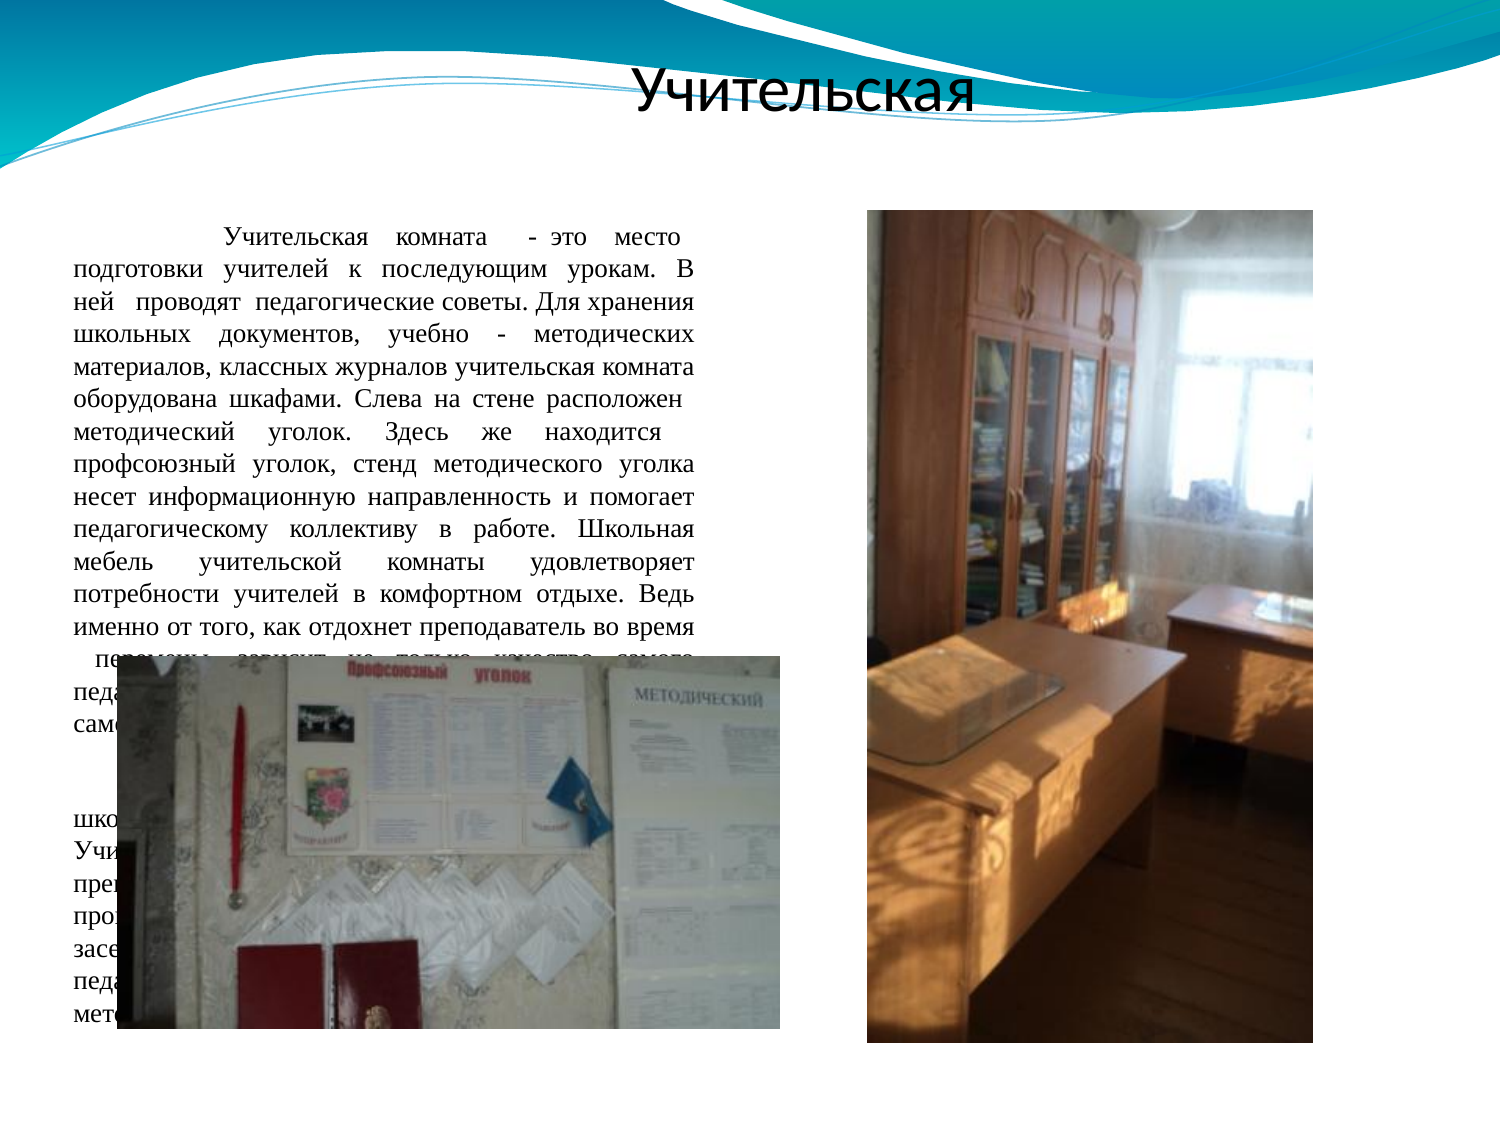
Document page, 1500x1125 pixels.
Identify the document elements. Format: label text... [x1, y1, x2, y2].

picture [117, 656, 780, 1029]
picture [867, 210, 1313, 1043]
title Учительская [70, 0, 1421, 188]
list Учительская комната - это место подготовки учителей к последующим урокам. В ней проводят педагогические советы. Для хранения школьных документов, учебно - методических материалов, классных журналов учительская комната оборудована шкафами. Слева на стене расположен методический уголок. Здесь же находится профсоюзный уголок, стенд методического уголка несет информационную направленность и помогает педагогическому коллективу в работе. Школьная мебель учительской комнаты удовлетворяет потребности учителей в комфортном отдыхе. Ведь именно от того, как отдохнет преподаватель во время перемены, зависит не только качество самого педагогического процесса в школе, но и самочувствие учителя в целом. Одним из обязательных атрибутов любой школы является учительская комната. Учительская– это не только место отдыха преподавателей во время перемен, но и место где происходит обмен мнениями преподавателей, заседания Совета Школы, пополнение педагогических знаний. В этой комнате хранятся методические пособия, документы. [58, 210, 710, 692]
